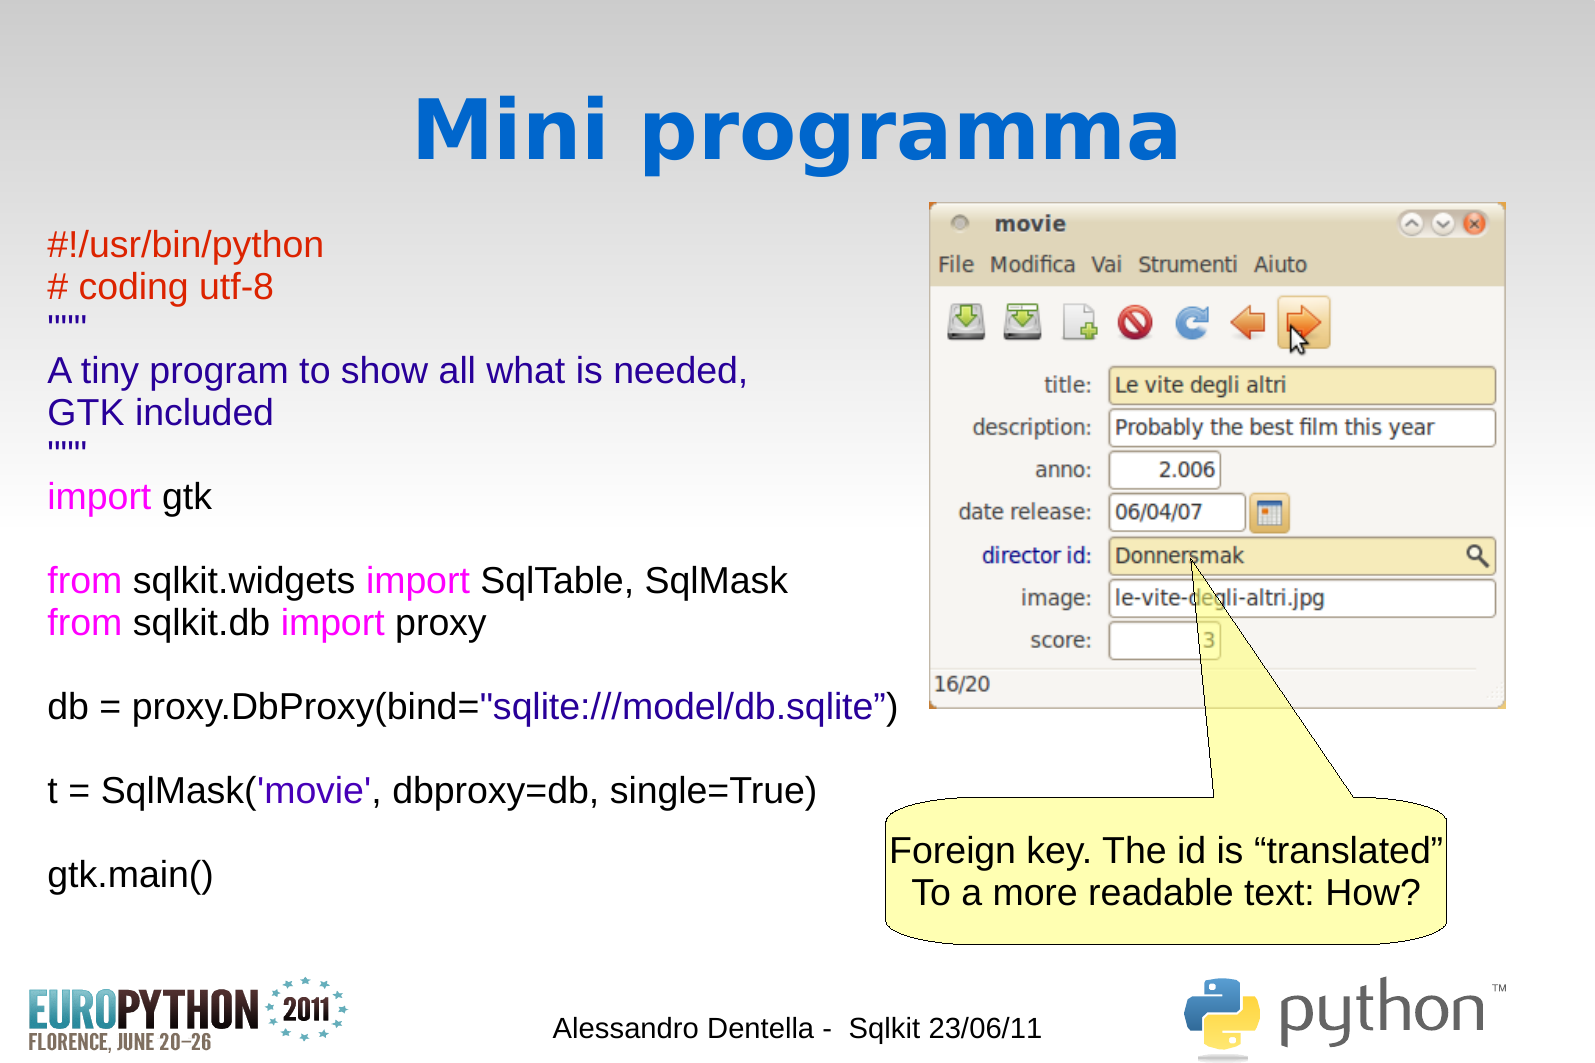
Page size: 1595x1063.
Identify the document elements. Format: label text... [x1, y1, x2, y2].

picture [929, 202, 1506, 709]
picture [29, 974, 355, 1058]
title Mini programma [79, 42, 1515, 220]
text_box Foreign key. The id is “translated” To a more readable text: How? [885, 558, 1447, 945]
text_box #!/usr/bin/python # coding utf-8 """ A tiny program to show all what is needed, GTK included """ import gtk from sqlkit.widgets import SqlTable, SqlMask from sqlkit.db import proxy db = proxy.DbProxy(bind="sqlite:///model/db.sqlite”) t = SqlMask('movie', dbproxy=db, single=True) gtk.main() [32, 216, 1034, 945]
